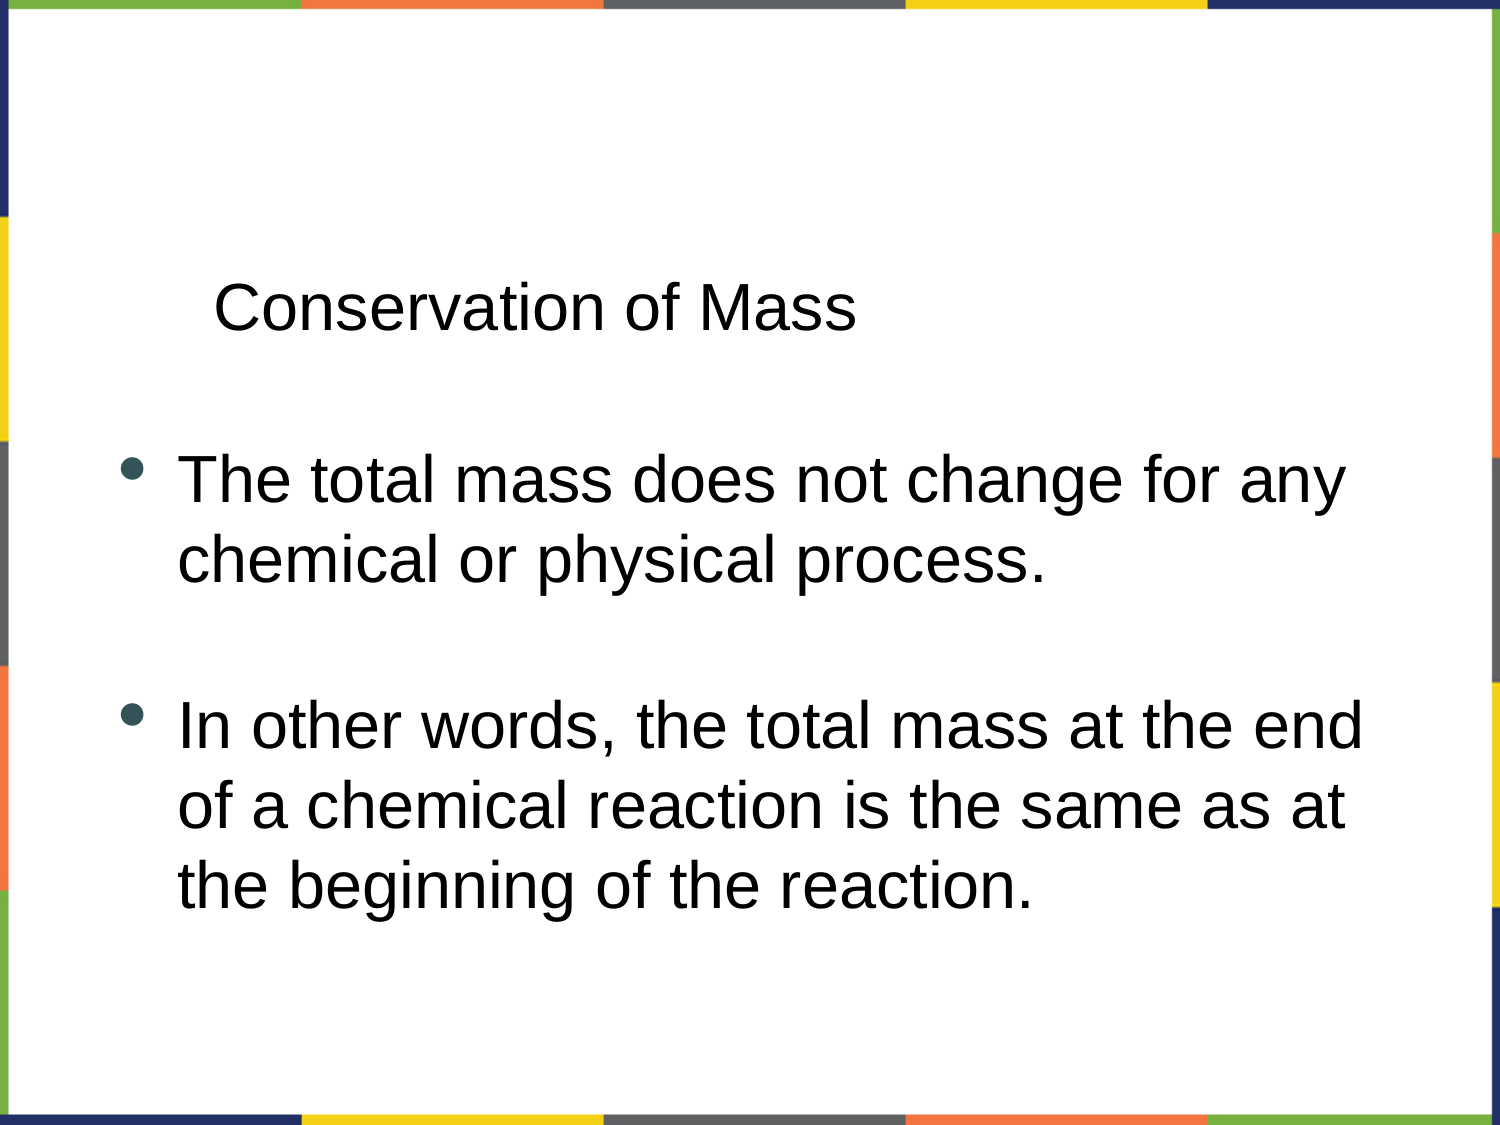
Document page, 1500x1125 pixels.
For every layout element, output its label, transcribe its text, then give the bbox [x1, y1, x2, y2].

picture [0, 0, 1500, 1125]
text_box Conservation of Mass The total mass does not change for any chemical or physical process. In other words, the total mass at the end of a chemical reaction is the same as at the beginning of the reaction. [106, 170, 1394, 966]
